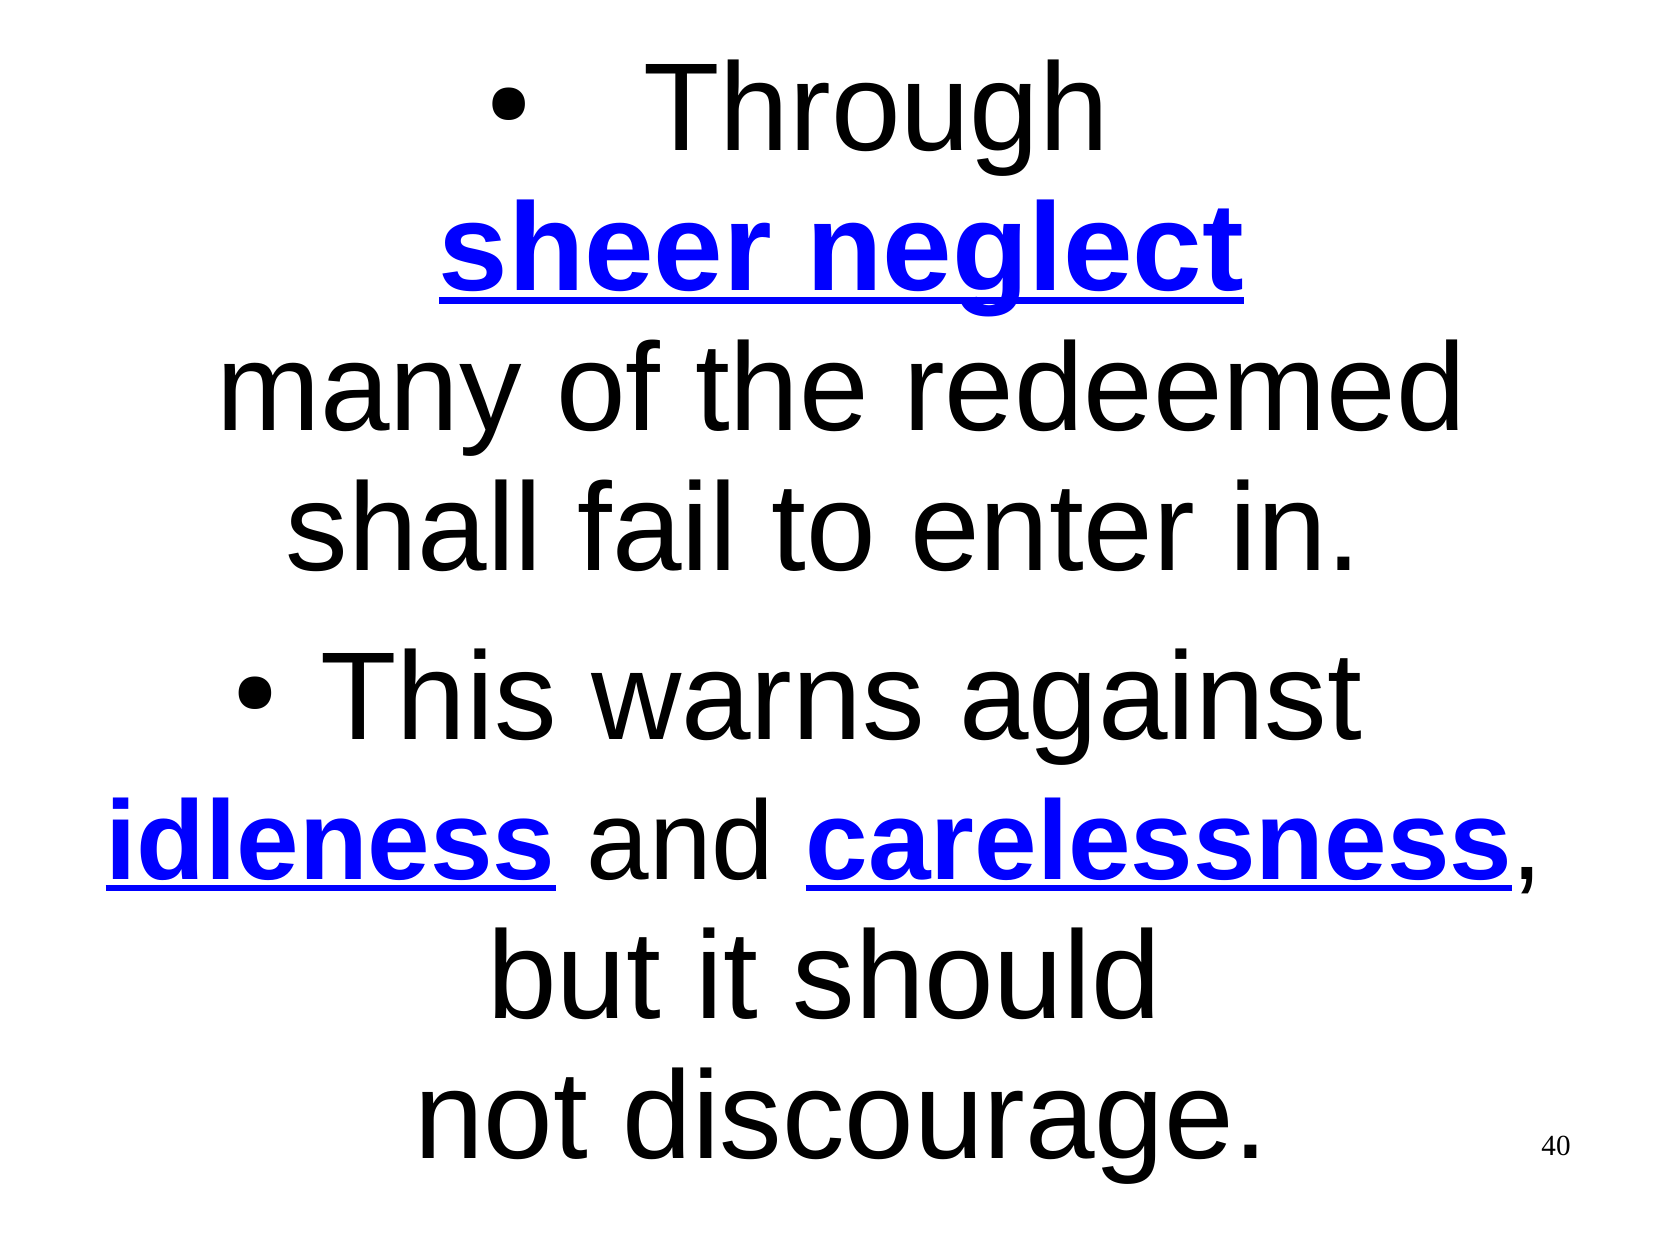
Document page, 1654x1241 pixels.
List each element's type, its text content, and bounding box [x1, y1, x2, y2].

list Through sheer neglect many of the redeemed shall fail to enter in. This warns against idleness and carelessness, but it should not discourage. [0, 37, 1613, 1201]
